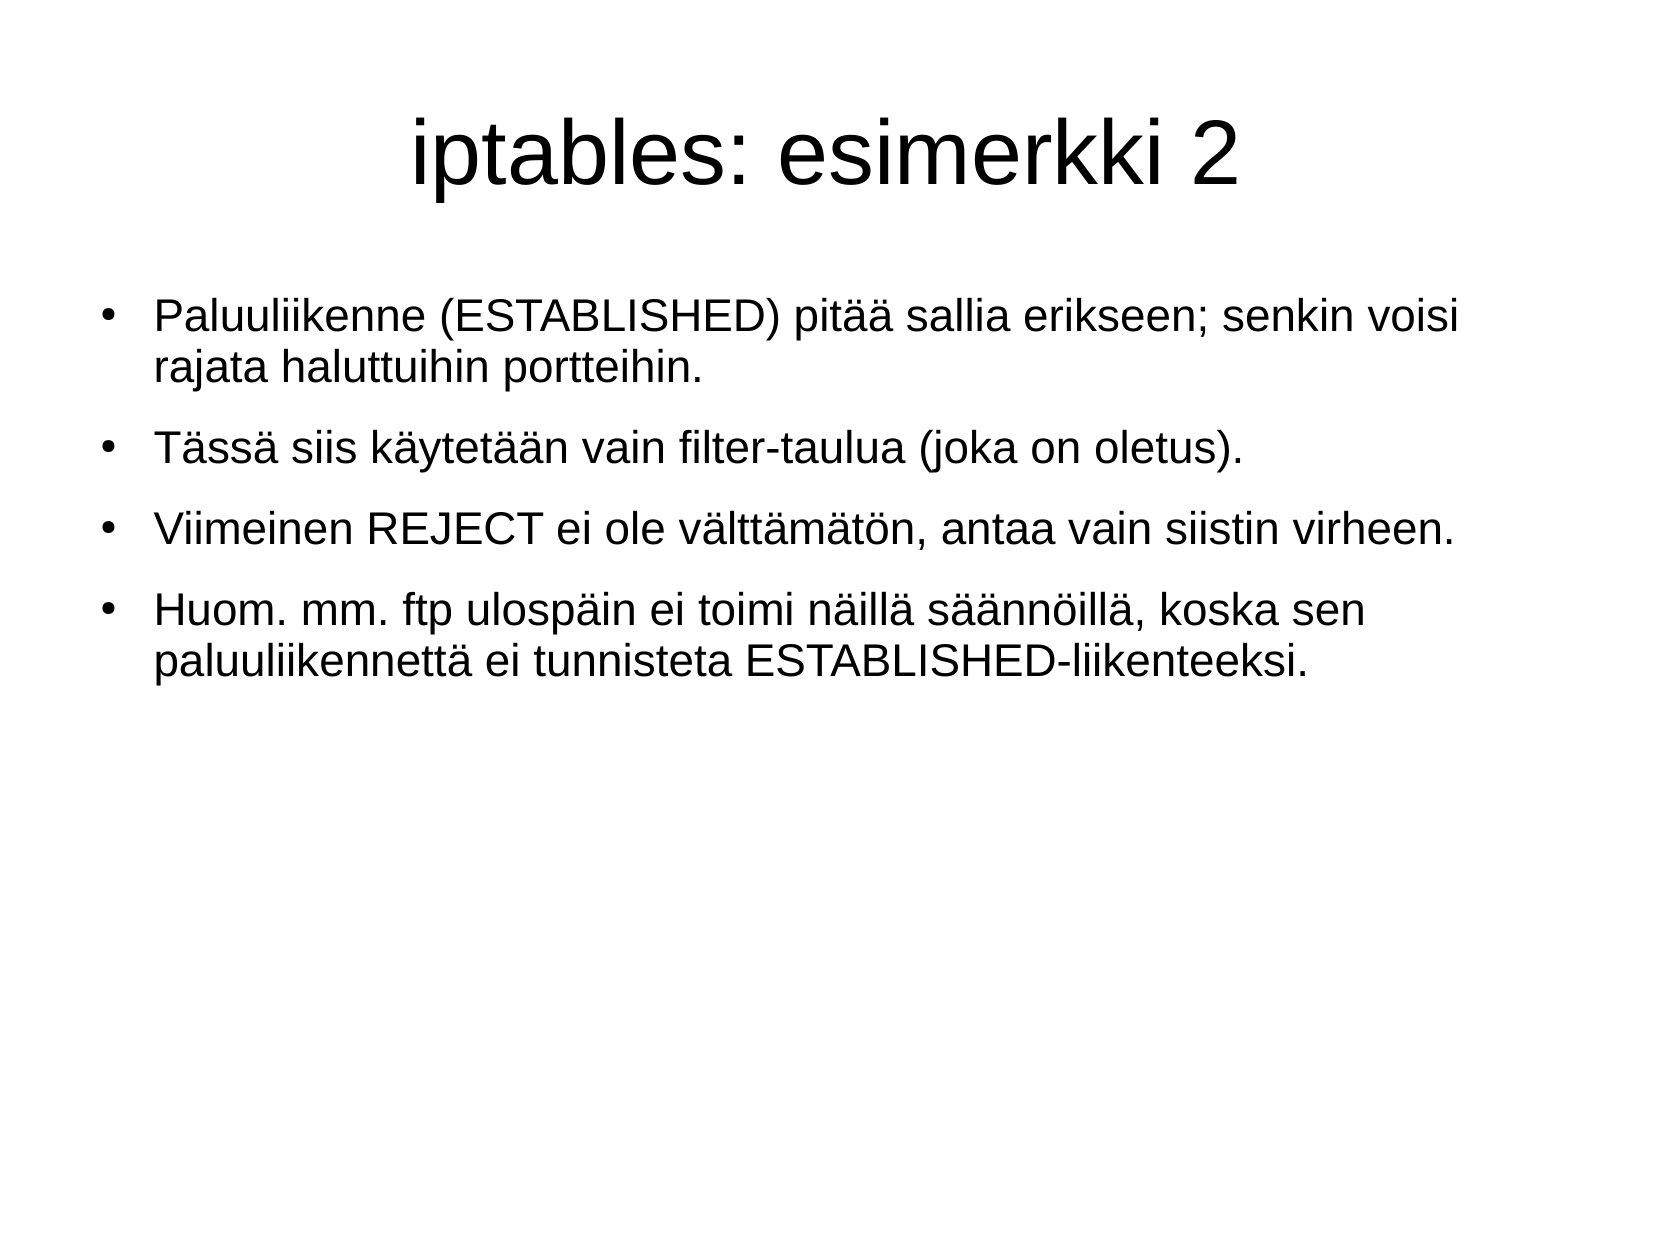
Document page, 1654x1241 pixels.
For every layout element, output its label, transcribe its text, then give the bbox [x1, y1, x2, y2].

list Paluuliikenne (ESTABLISHED) pitää sallia erikseen; senkin voisi rajata haluttuihin portteihin. Tässä siis käytetään vain filter-taulua (joka on oletus). Viimeinen REJECT ei ole välttämätön, antaa vain siistin virheen. Huom. mm. ftp ulospäin ei toimi näillä säännöillä, koska sen paluuliikennettä ei tunnisteta ESTABLISHED-liikenteeksi. [82, 290, 1571, 1010]
title iptables: esimerkki 2 [82, 49, 1571, 257]
